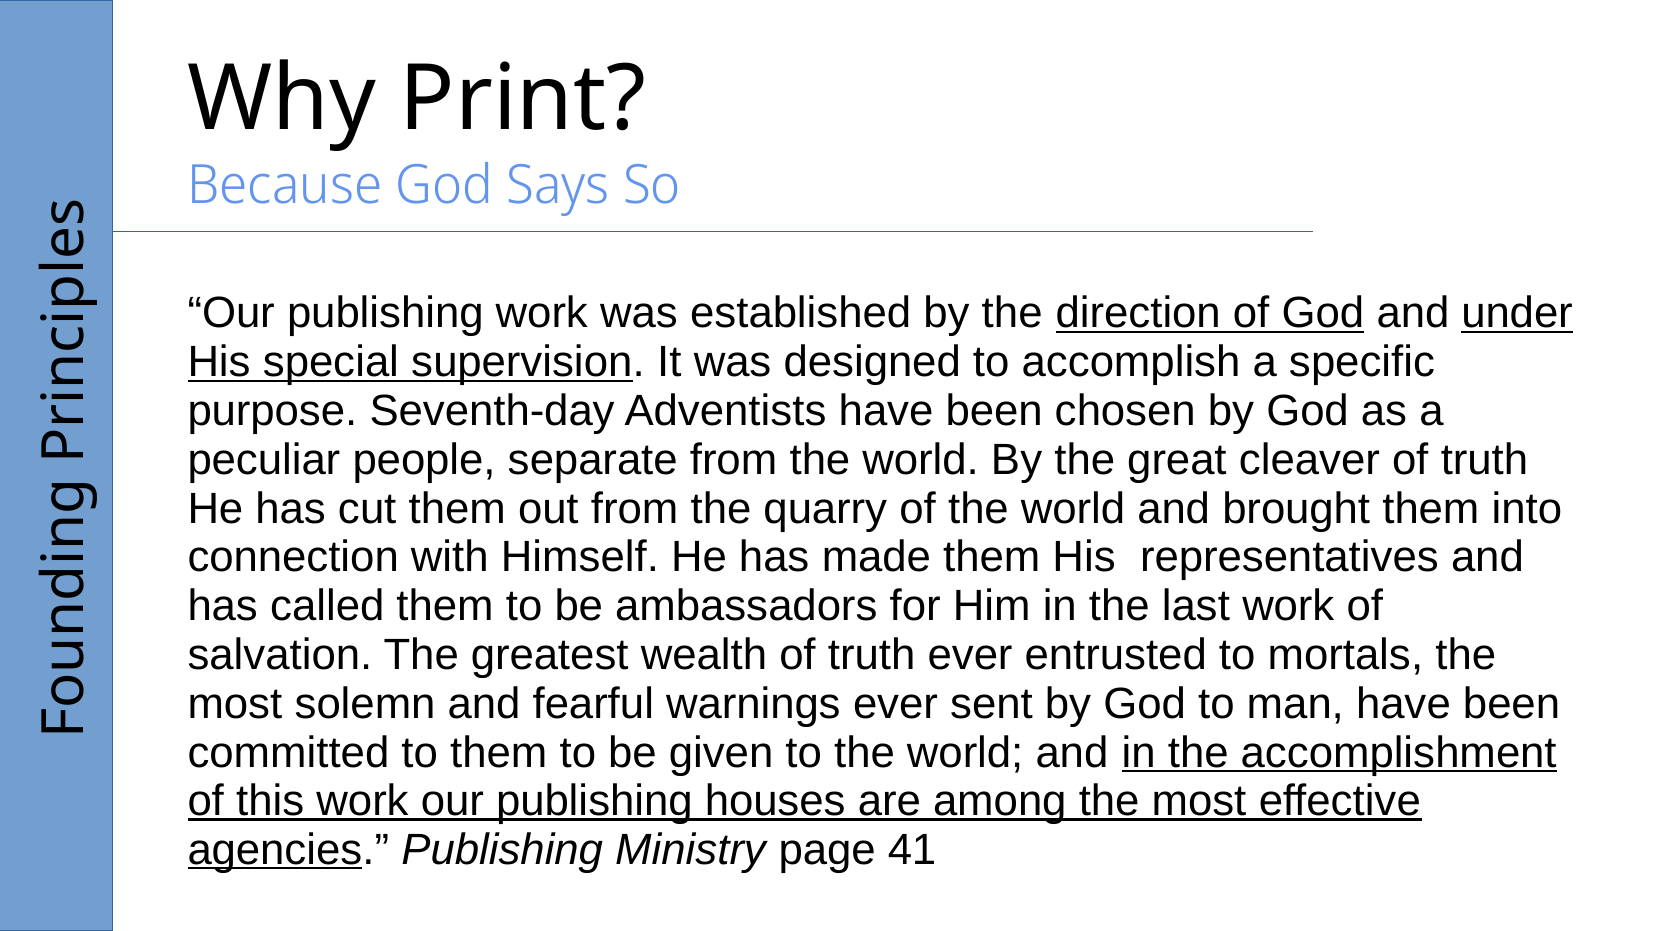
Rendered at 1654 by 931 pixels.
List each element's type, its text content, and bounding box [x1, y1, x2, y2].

title Why Print? [187, 33, 1571, 125]
text_box [0, 0, 113, 931]
subtitle “Our publishing work was established by the direction of God and under His special supervision. It was designed to accomplish a specific purpose. Seventh-day Adventists have been chosen by God as a peculiar people, separate from the world. By the great cleaver of truth He has cut them out from the quarry of the world and brought them into connection with Himself. He has made them His representatives and has called them to be ambassadors for Him in the last work of salvation. The greatest wealth of truth ever entrusted to mortals, the most solemn and fearful warnings ever sent by God to man, have been committed to them to be given to the world; and in the accomplishment of this work our publishing houses are among the most effective agencies.” Publishing Ministry page 41 [187, 288, 1576, 874]
title Because God Says So [187, 125, 1571, 239]
text_box Founding Principles [13, 37, 105, 901]
